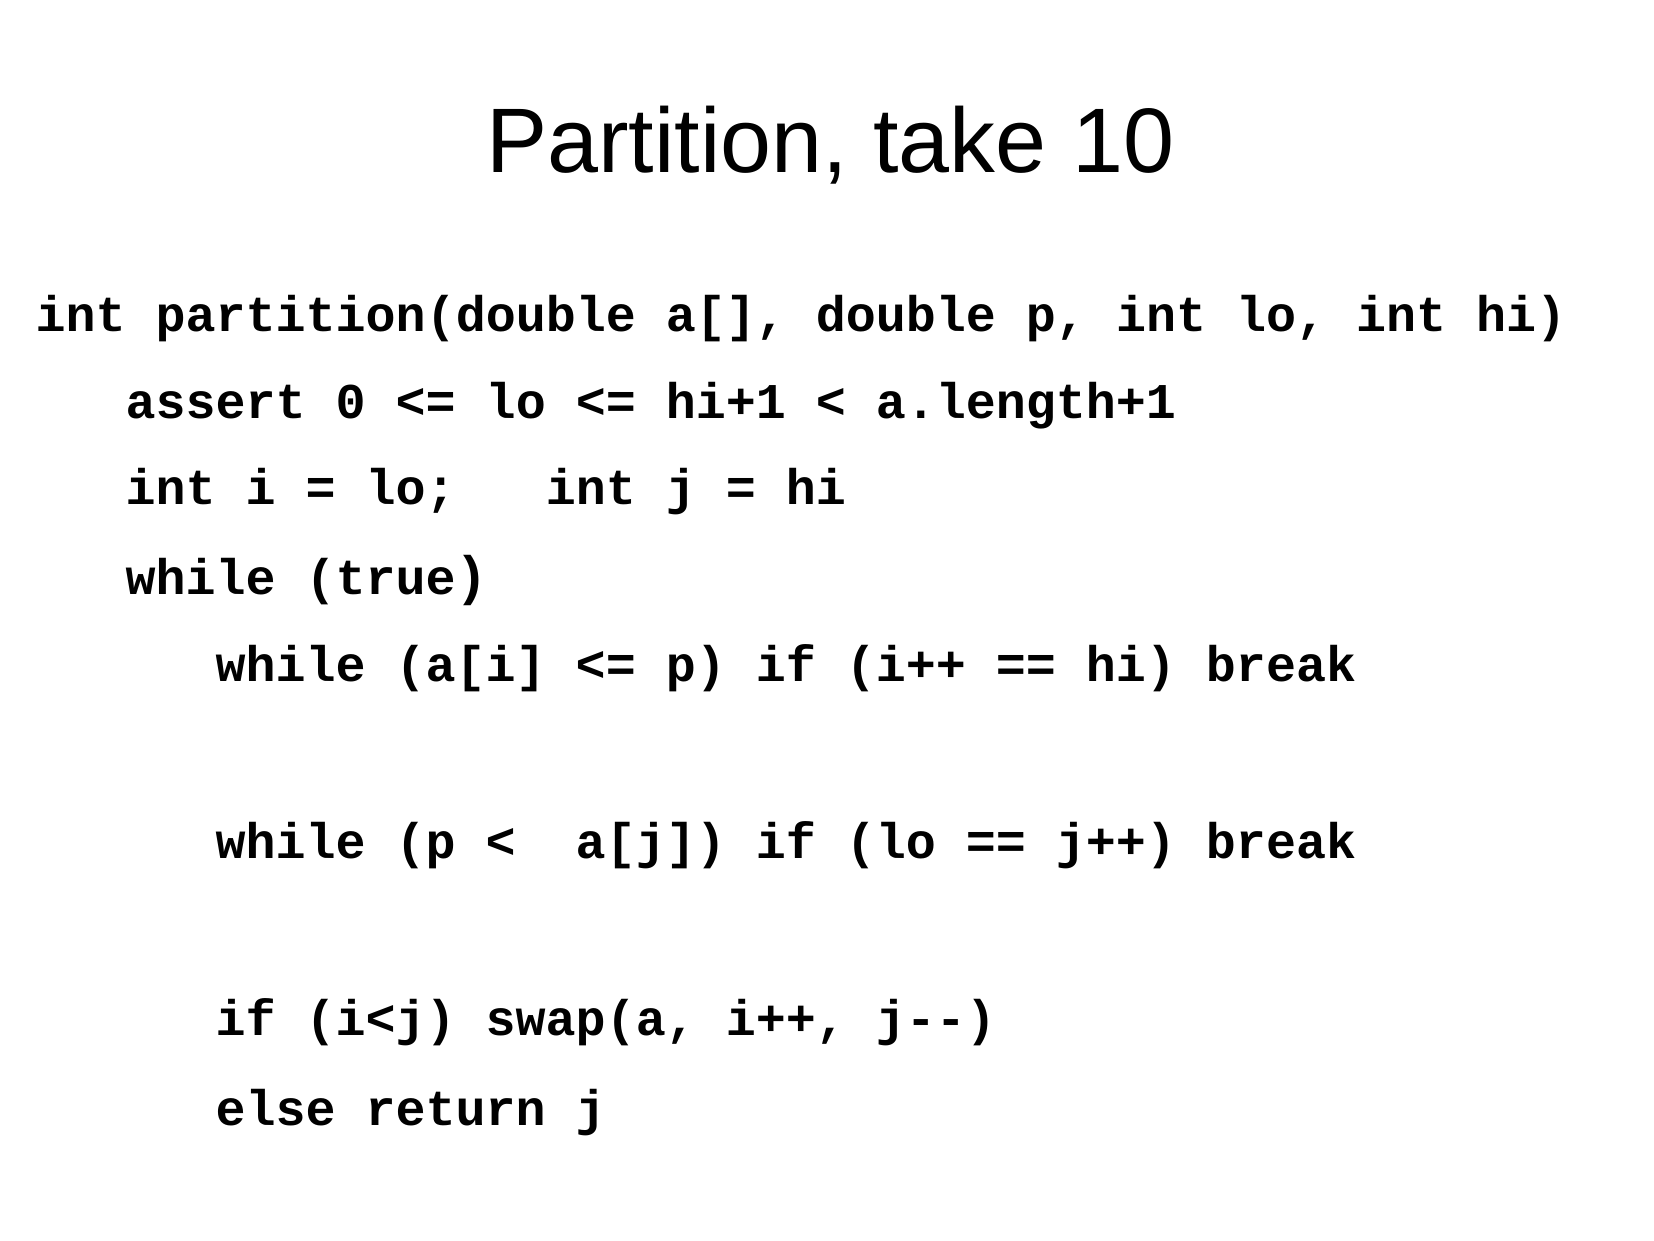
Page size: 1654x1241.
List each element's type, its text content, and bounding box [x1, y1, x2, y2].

title Partition, take 10 [86, 37, 1576, 245]
list int partition(double a[], double p, int lo, int hi) assert 0 <= lo <= hi+1 < a.length+1 int i = lo; int j = hi while (true) while (a[i] <= p) if (i++ == hi) break while (p < a[j]) if (lo == j++) break if (i<j) swap(a, i++, j--) else return j [0, 290, 1654, 1201]
